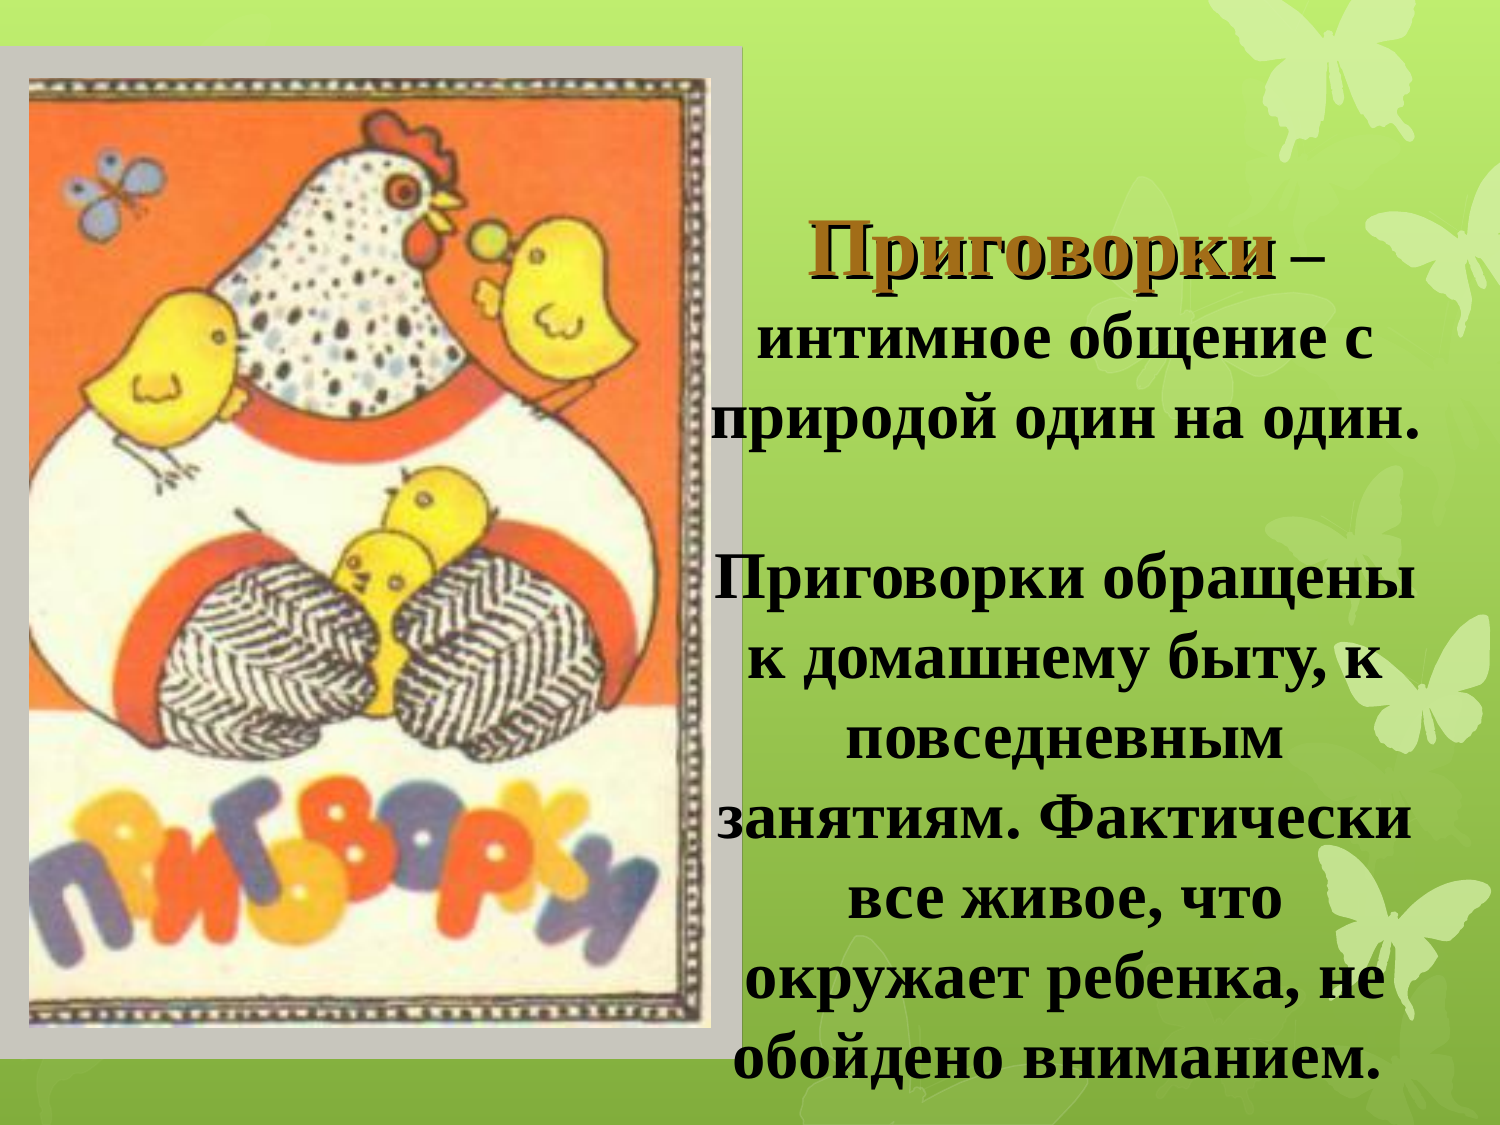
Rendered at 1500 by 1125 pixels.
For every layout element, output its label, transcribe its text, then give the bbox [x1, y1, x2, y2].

picture [29, 77, 712, 1028]
text_box Приговорки – интимное общение с природой один на один. Приговорки обращены к домашнему быту, к повседневным занятиям. Фактически все живое, что окружает ребенка, не обойдено вниманием. [691, 184, 1441, 1099]
